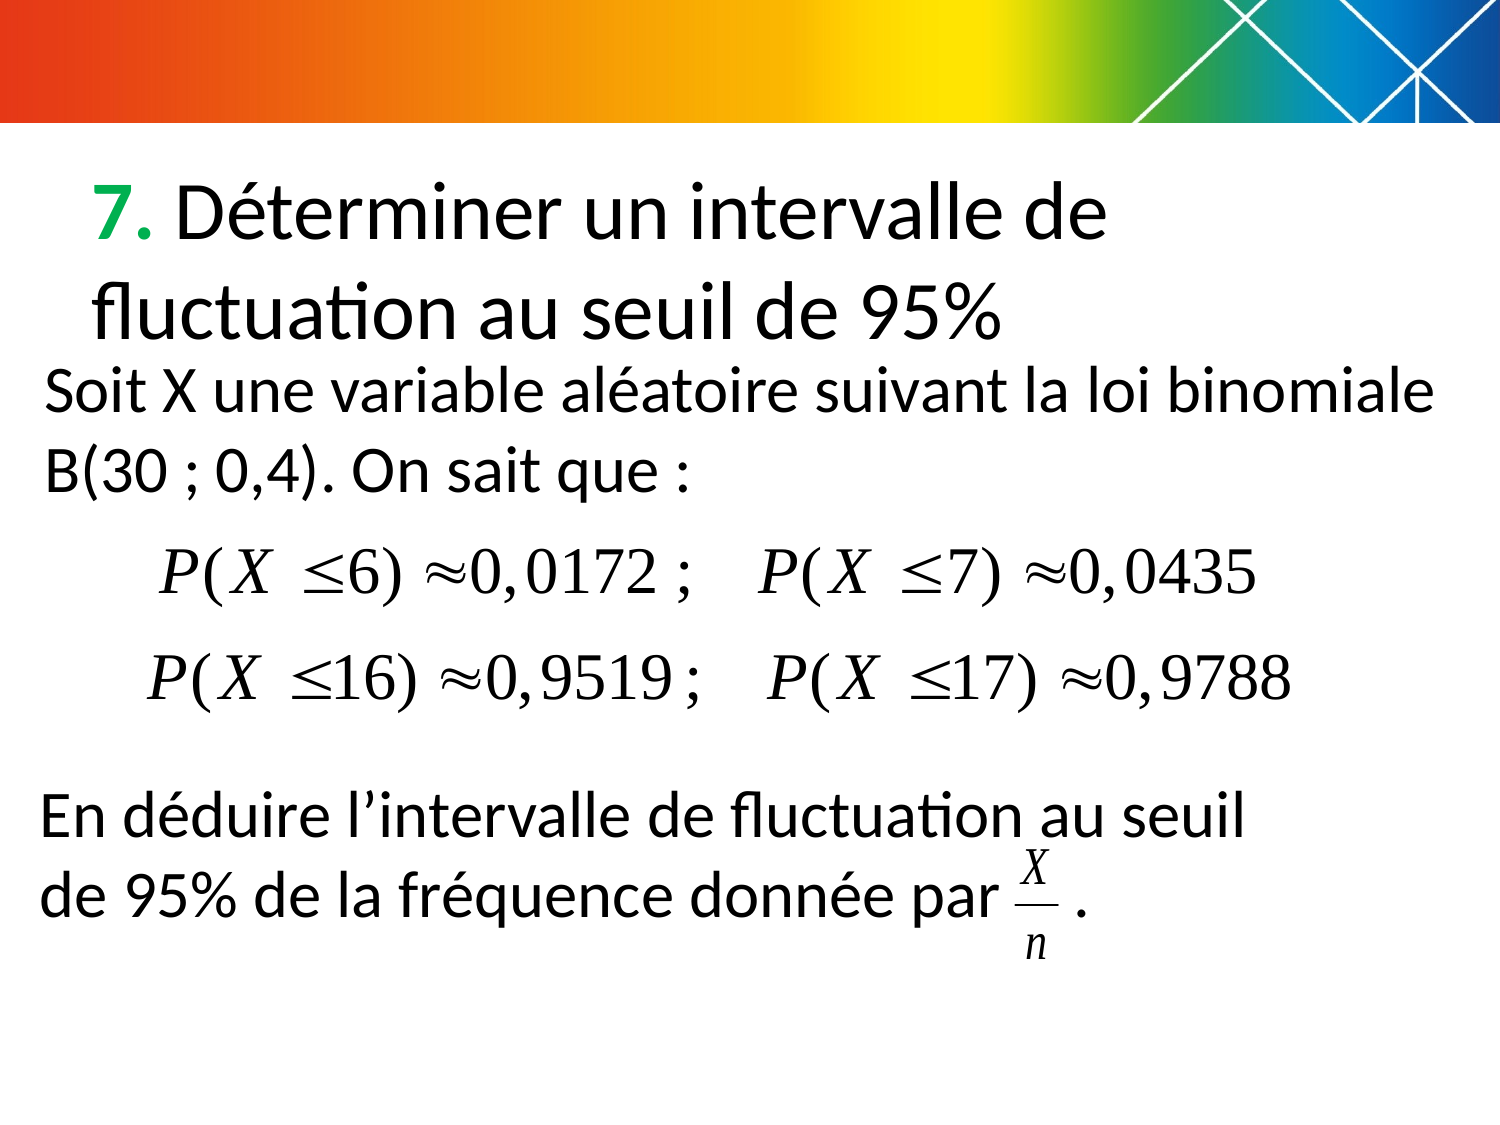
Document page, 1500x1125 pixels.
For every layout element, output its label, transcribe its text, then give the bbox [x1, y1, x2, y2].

picture [0, 0, 1358, 123]
text_box Soit X une variable aléatoire suivant la loi binomiale B(30 ; 0,4). On sait que : [29, 338, 1471, 513]
chart [147, 527, 1286, 622]
chart [135, 633, 1324, 728]
chart [727, 383, 878, 416]
picture [1340, 0, 1500, 123]
title 7. Déterminer un intervalle de fluctuation au seuil de 95% [76, 149, 1427, 290]
text_box En déduire l’intervalle de fluctuation au seuil de 95% de la fréquence donnée par . [25, 763, 1266, 1018]
chart [1007, 834, 1067, 972]
